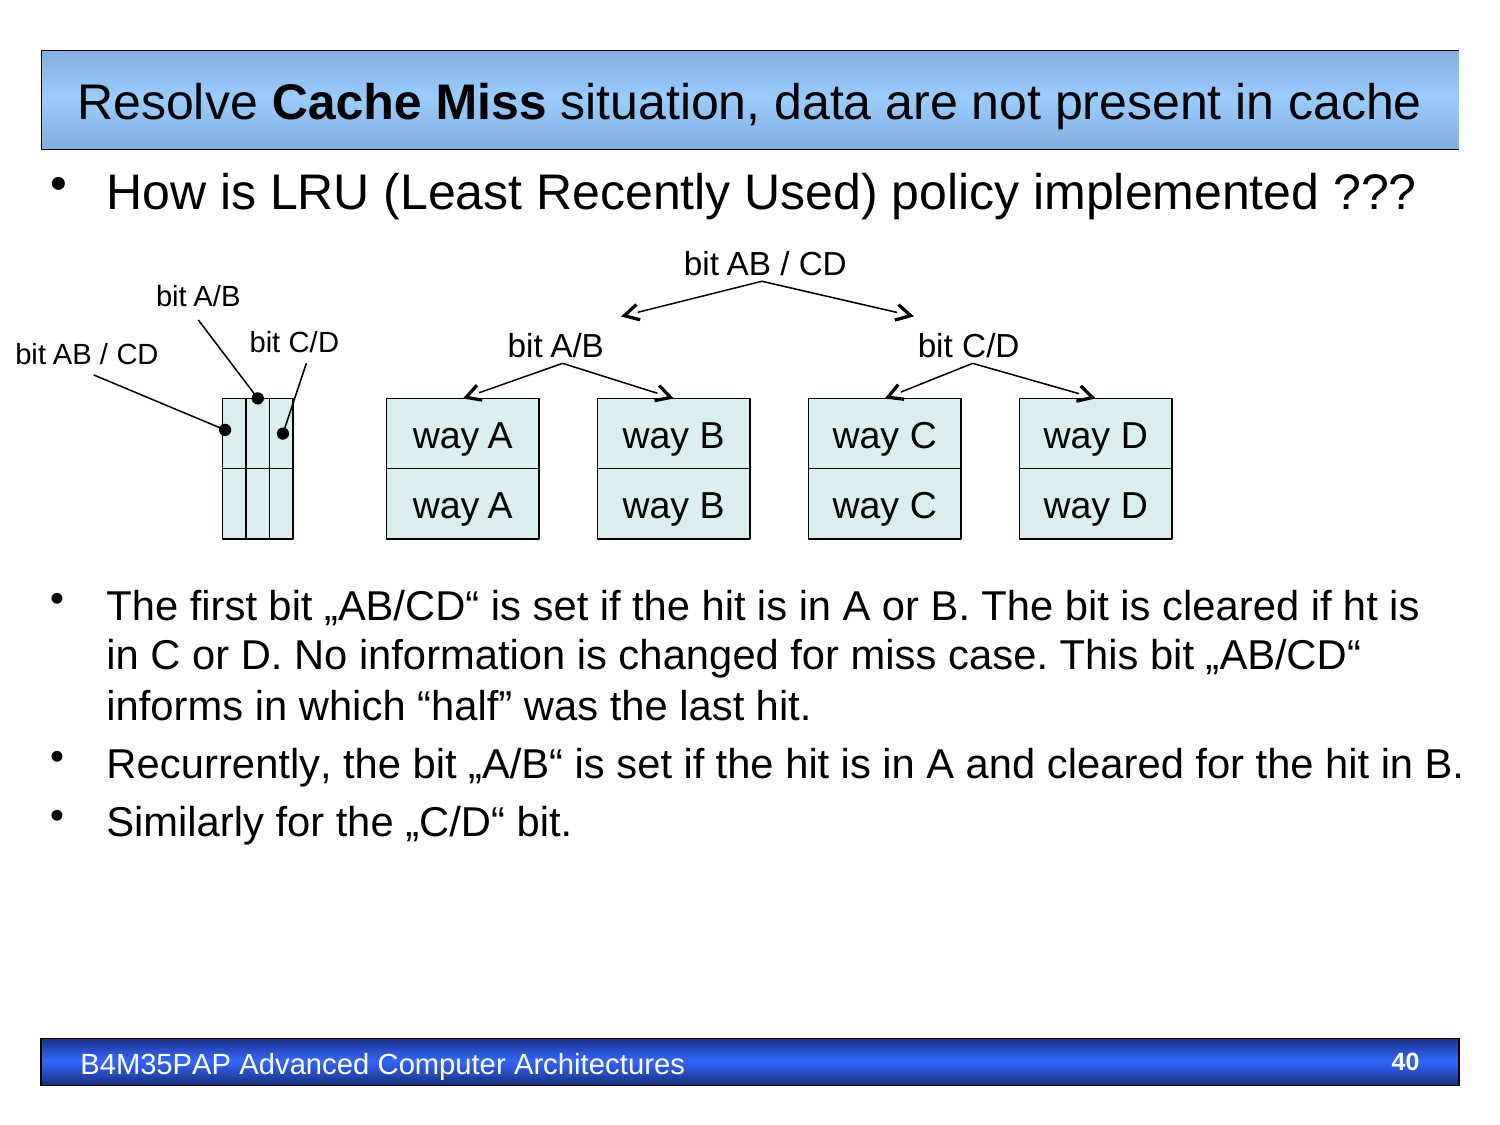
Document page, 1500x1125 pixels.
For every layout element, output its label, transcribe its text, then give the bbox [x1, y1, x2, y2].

text_box way C [808, 468, 961, 539]
text_box bit A/B [141, 269, 256, 320]
text_box [621, 290, 728, 317]
text_box way C [808, 398, 961, 468]
text_box [884, 372, 952, 399]
text_box bit A/B [492, 316, 619, 372]
text_box way B [597, 468, 750, 539]
text_box bit AB / CD [0, 328, 182, 378]
text_box way D [1019, 468, 1172, 539]
text_box bit C/D [234, 316, 355, 367]
list How is LRU (Least Recently Used) policy implemented ??? The first bit „AB/CD“ is set if the hit is in A or B. The bit is cleared if ht is in C or D. No information is changed for miss case. This bit „AB/CD“ informs in which “half” was the last hit. Recurrently, the bit „A/B“ is set if the hit is in A and cleared for the hit in B. Similarly for the „C/D“ bit. [35, 152, 1500, 1000]
text_box way A [386, 468, 539, 539]
text_box [1003, 372, 1096, 399]
text_box [799, 290, 913, 316]
text_box bit C/D [903, 316, 1035, 372]
text_box bit AB / CD [669, 234, 871, 290]
text_box way D [1019, 398, 1172, 468]
title Resolve Cache Miss situation, data are not present in cache [41, 50, 1459, 150]
text_box way A [386, 398, 539, 468]
text_box [462, 372, 539, 399]
text_box [222, 398, 293, 539]
text_box way B [597, 398, 750, 468]
text_box [590, 372, 674, 399]
